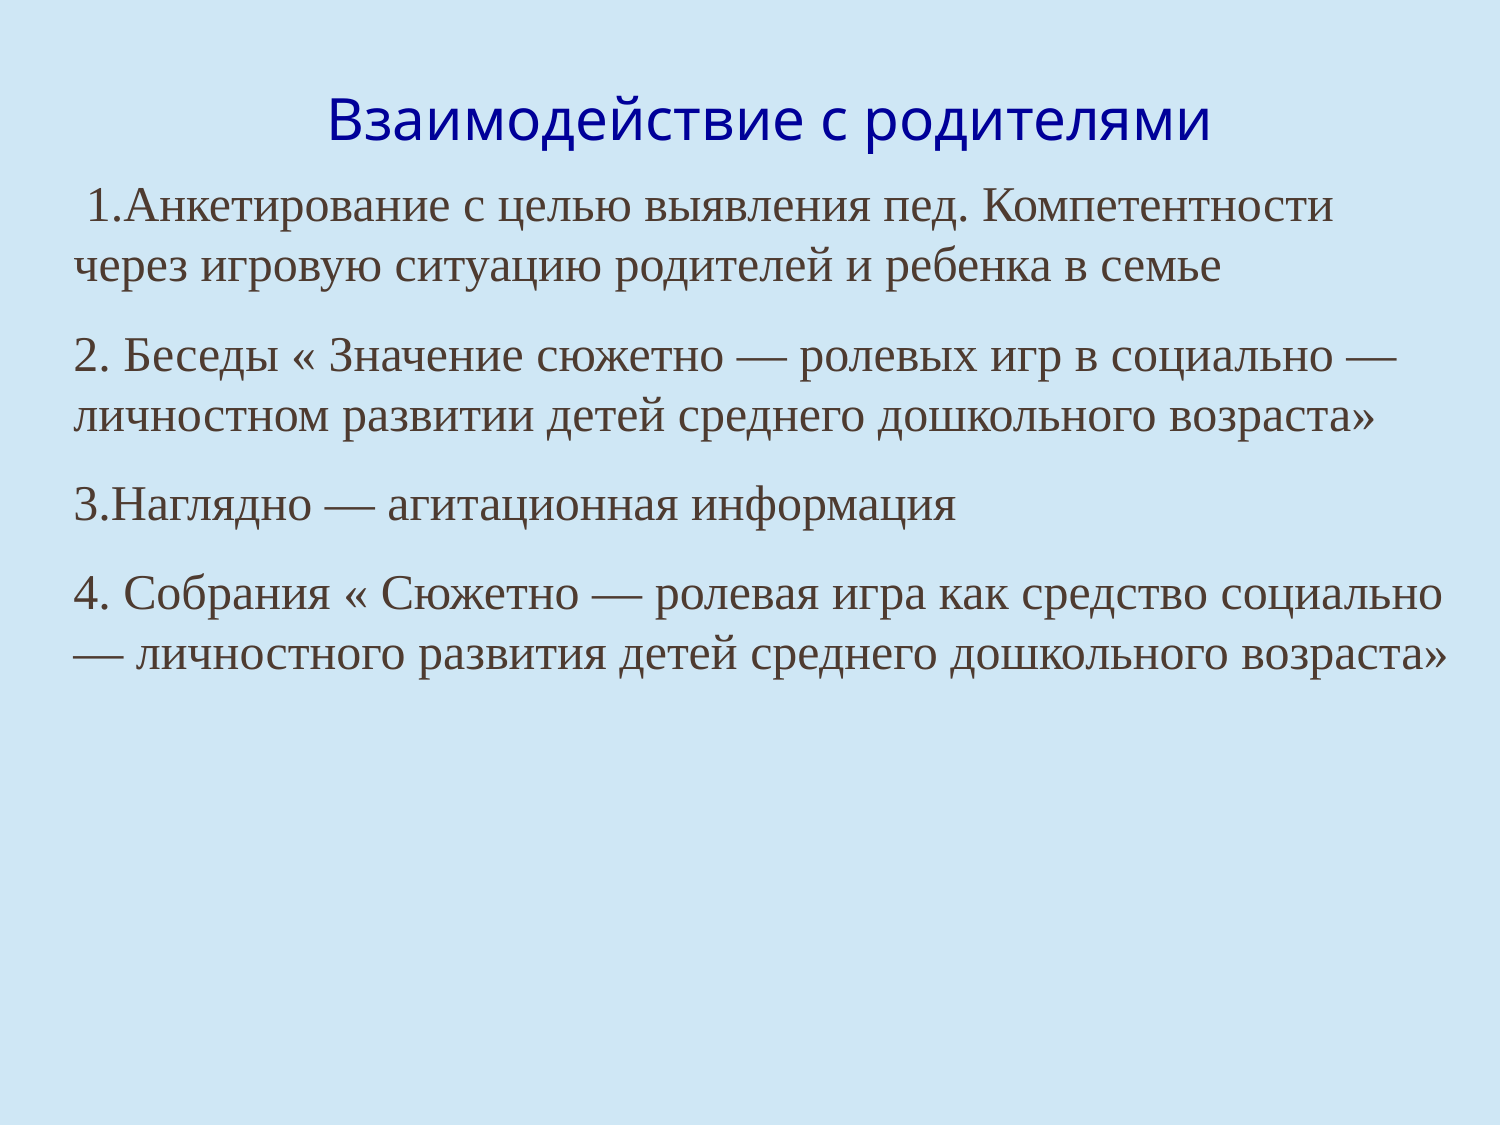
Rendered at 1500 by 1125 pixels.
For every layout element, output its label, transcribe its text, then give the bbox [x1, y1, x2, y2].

list 1.Анкетирование с целью выявления пед. Компетентности через игровую ситуацию родителей и ребенка в семье 2. Беседы « Значение сюжетно — ролевых игр в социально — личностном развитии детей среднего дошкольного возраста» 3.Наглядно — агитационная информация 4. Собрания « Сюжетно — ролевая игра как средство социально — личностного развития детей среднего дошкольного возраста» [58, 164, 1475, 1125]
title Взаимодействие с родителями [50, 75, 1475, 213]
